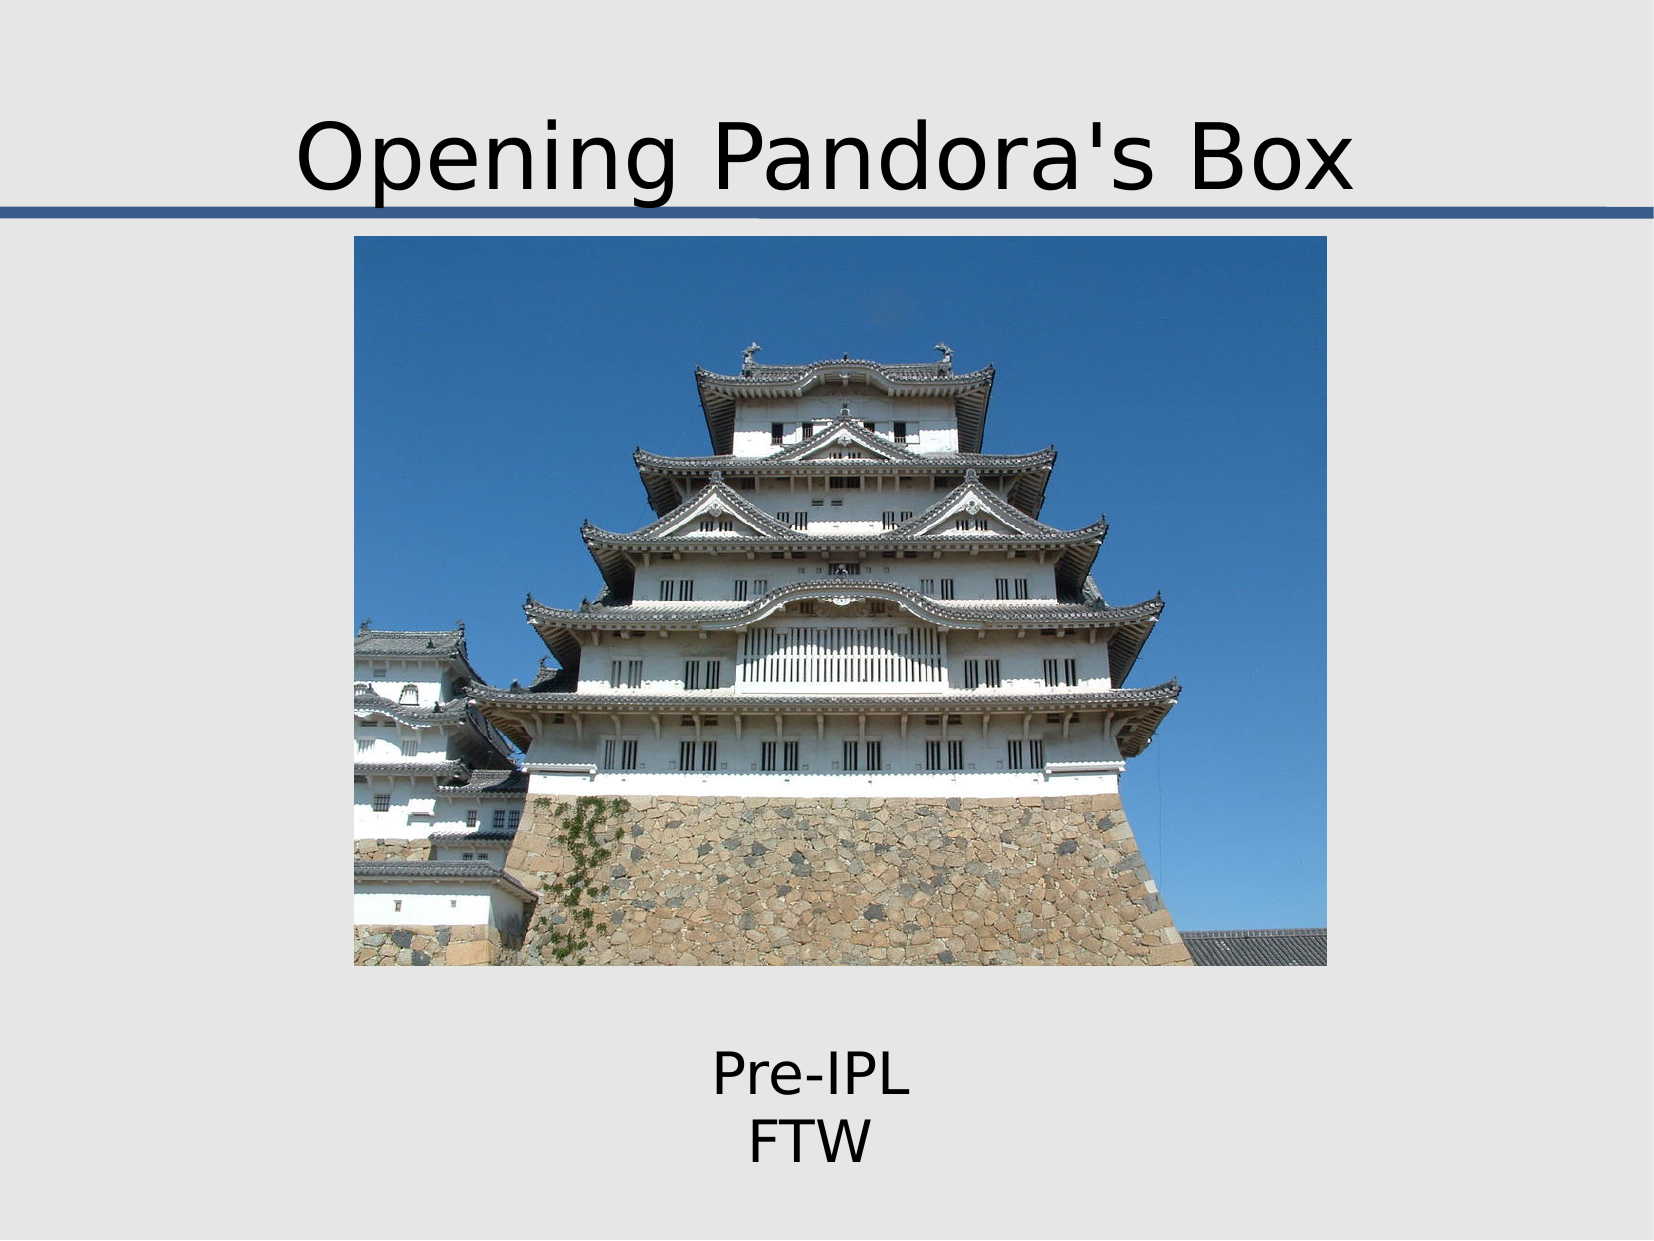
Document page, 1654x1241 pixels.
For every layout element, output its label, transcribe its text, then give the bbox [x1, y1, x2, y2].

title Opening Pandora's Box [82, 49, 1571, 257]
text_box Pre-IPL FTW [590, 1033, 999, 1117]
picture [354, 236, 1327, 966]
